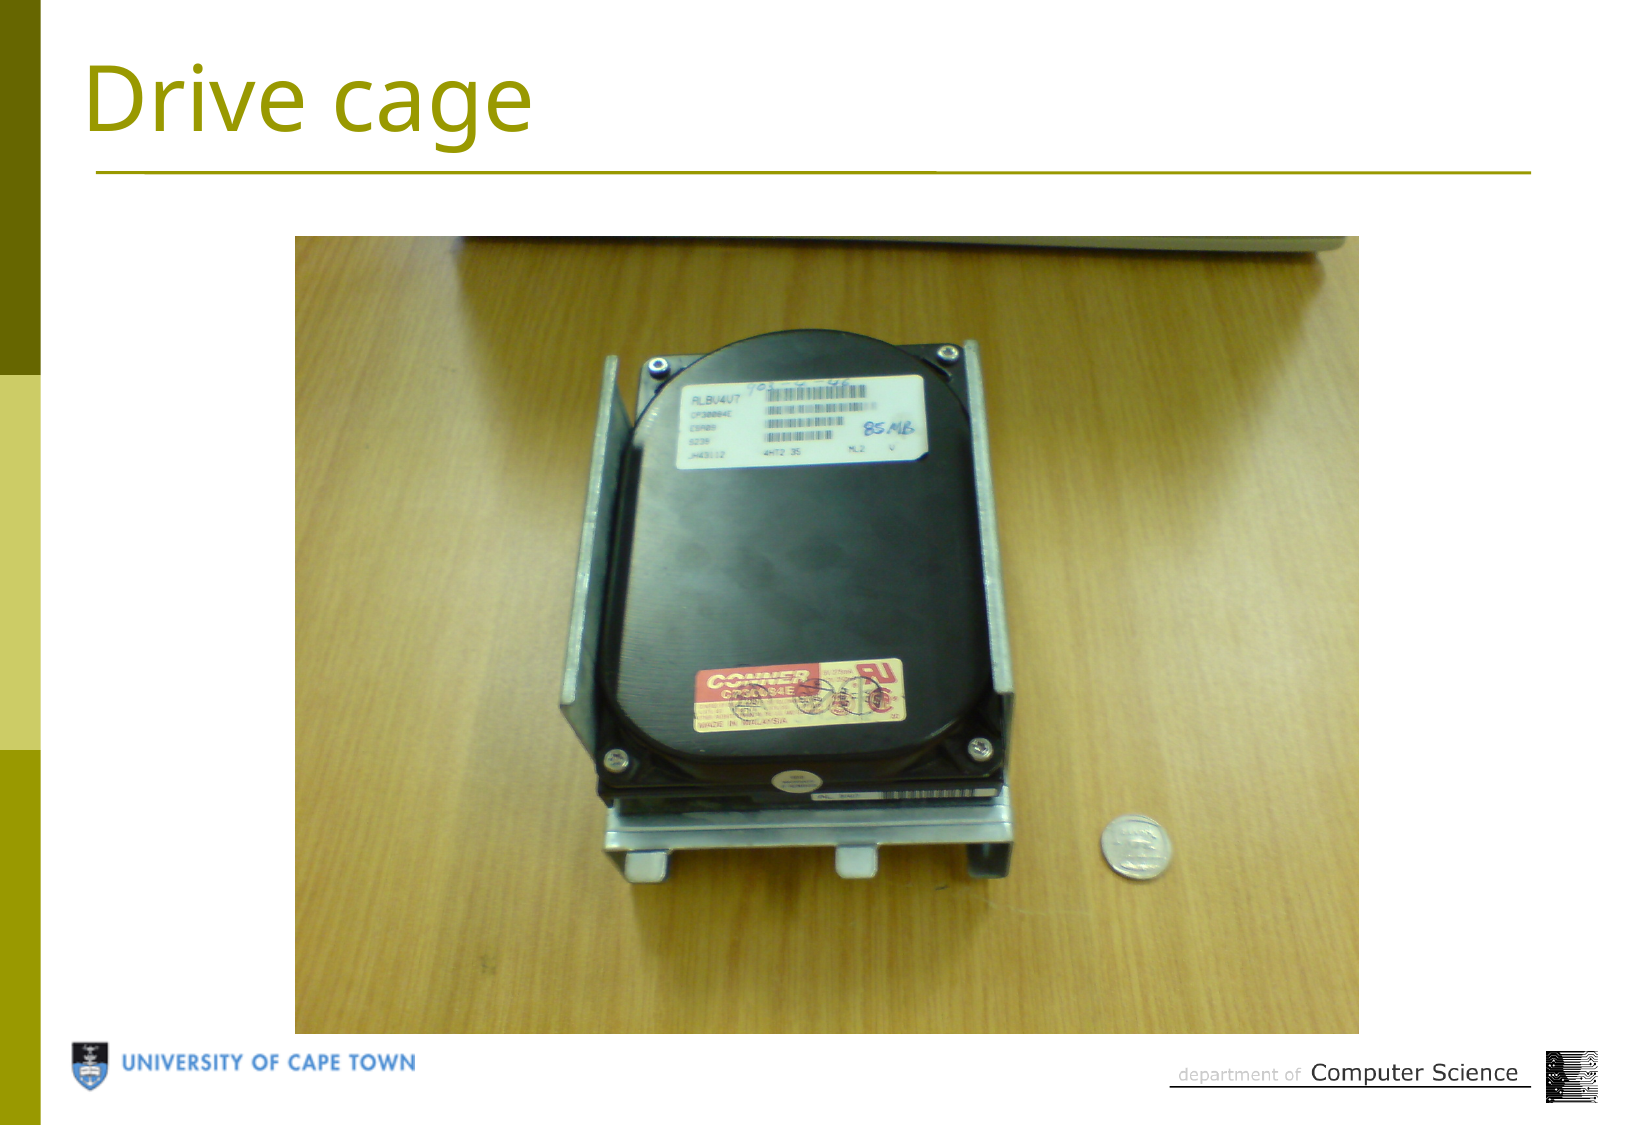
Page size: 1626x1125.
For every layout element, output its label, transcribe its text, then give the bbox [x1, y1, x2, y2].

picture [1169, 1043, 1532, 1091]
picture [1546, 1051, 1598, 1103]
picture [61, 236, 1359, 1103]
title Drive cage [81, 29, 1543, 172]
